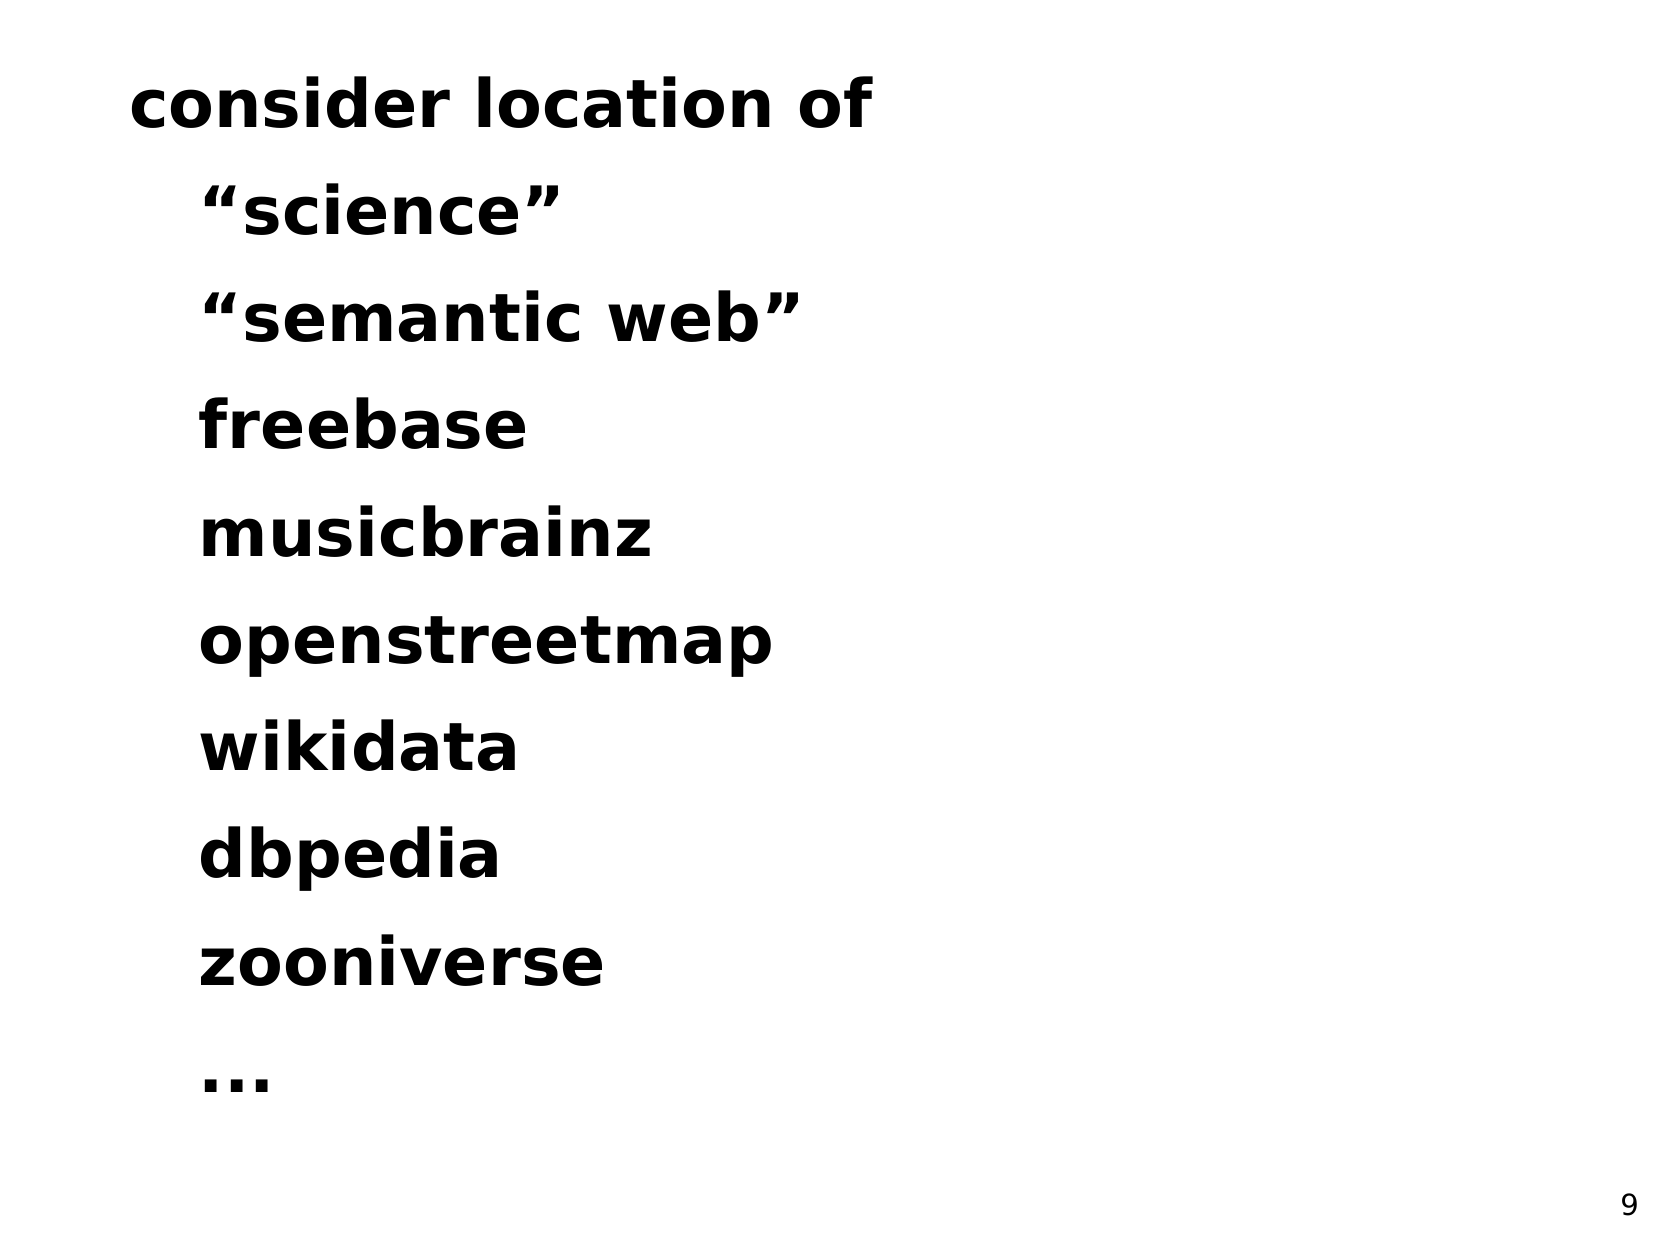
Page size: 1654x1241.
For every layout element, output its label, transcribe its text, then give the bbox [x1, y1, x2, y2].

list consider location of “science” “semantic web” freebase musicbrainz openstreetmap wikidata dbpedia zooniverse ... [82, 65, 1571, 1216]
